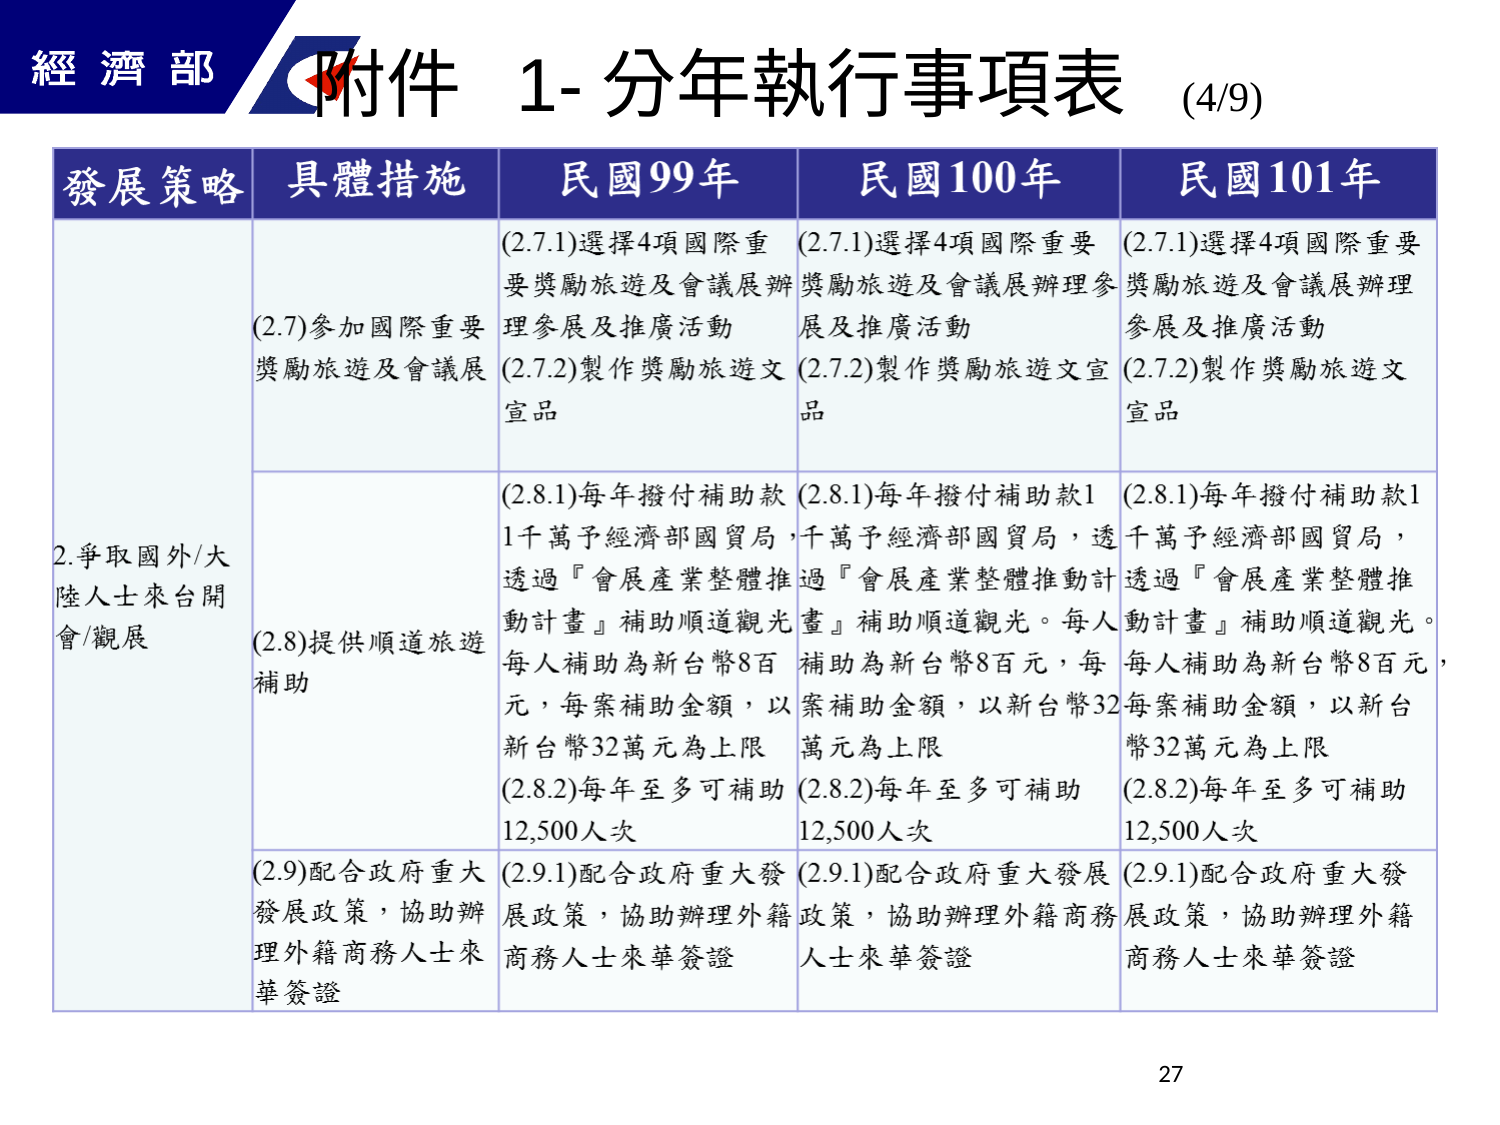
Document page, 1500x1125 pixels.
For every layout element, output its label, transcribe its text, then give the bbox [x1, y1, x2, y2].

text_box 附件 1-分年執行事項表 (4/9) [112, 0, 1462, 135]
picture [34, 135, 1477, 1027]
